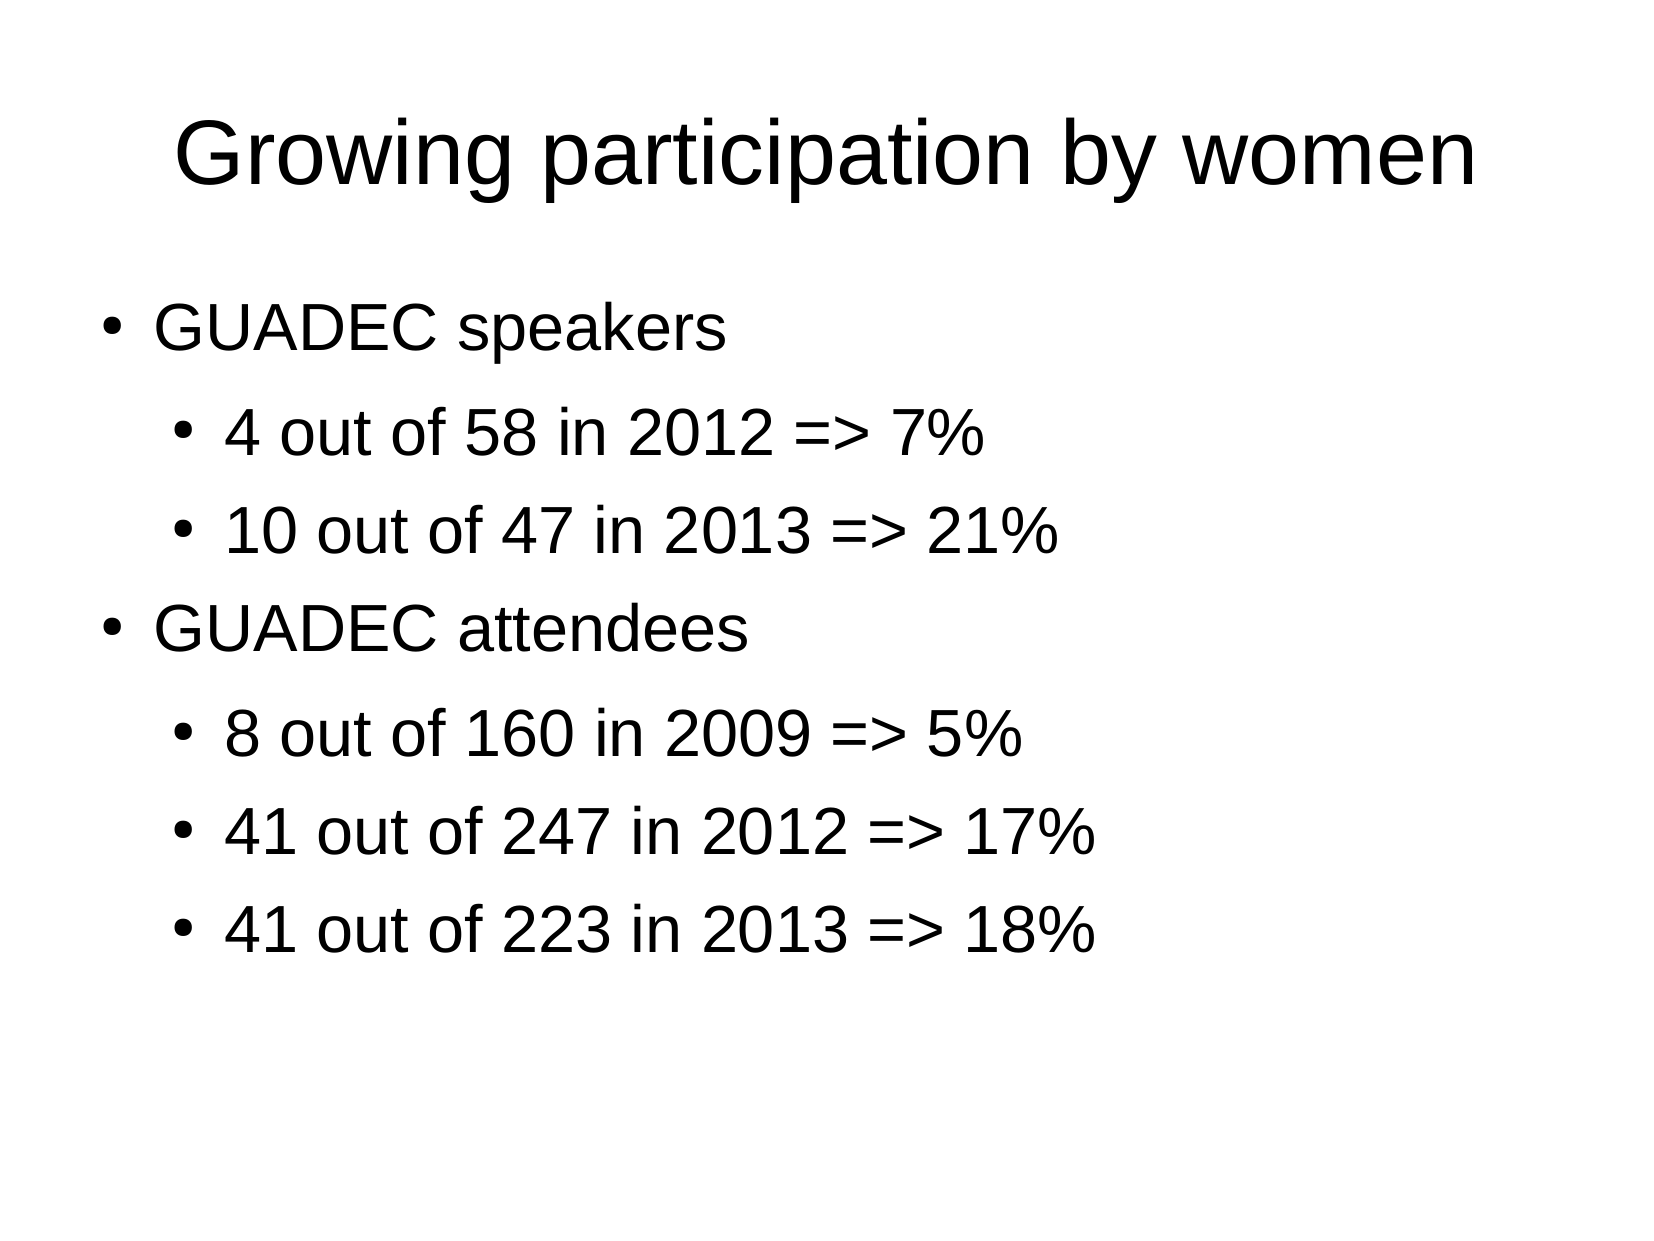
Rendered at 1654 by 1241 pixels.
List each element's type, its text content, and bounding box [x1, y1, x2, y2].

title Growing participation by women [82, 49, 1571, 257]
list GUADEC speakers 4 out of 58 in 2012 => 7% 10 out of 47 in 2013 => 21% GUADEC attendees 8 out of 160 in 2009 => 5% 41 out of 247 in 2012 => 17% 41 out of 223 in 2013 => 18% [82, 290, 1571, 1010]
